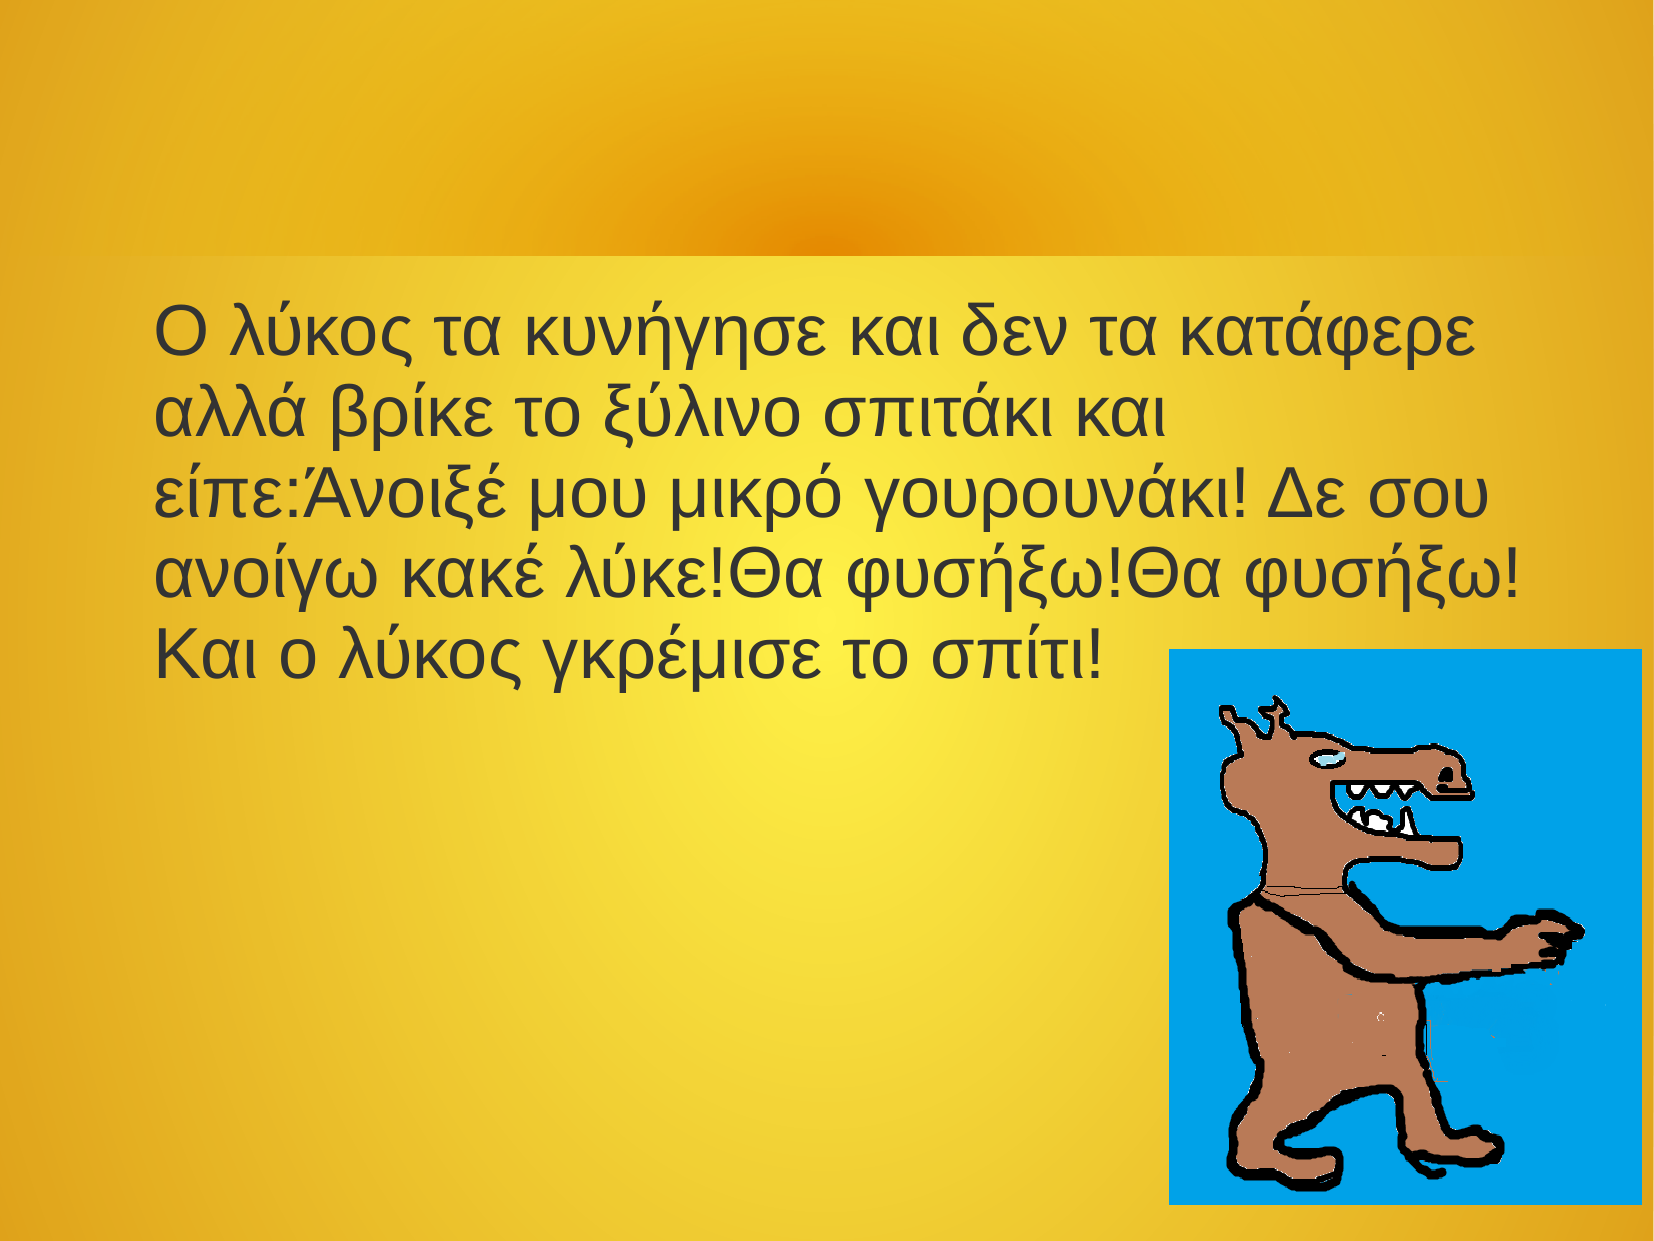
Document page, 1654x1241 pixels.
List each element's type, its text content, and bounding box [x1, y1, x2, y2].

list Ο λύκος τα κυνήγησε και δεν τα κατάφερε αλλά βρίκε το ξύλινο σπιτάκι και είπε:Άνοιξέ μου μικρό γουρουνάκι! Δε σου ανοίγω κακέ λύκε!Θα φυσήξω!Θα φυσήξω! Και ο λύκος γκρέμισε το σπίτι! [82, 290, 1538, 1010]
picture [1220, 696, 1584, 1190]
